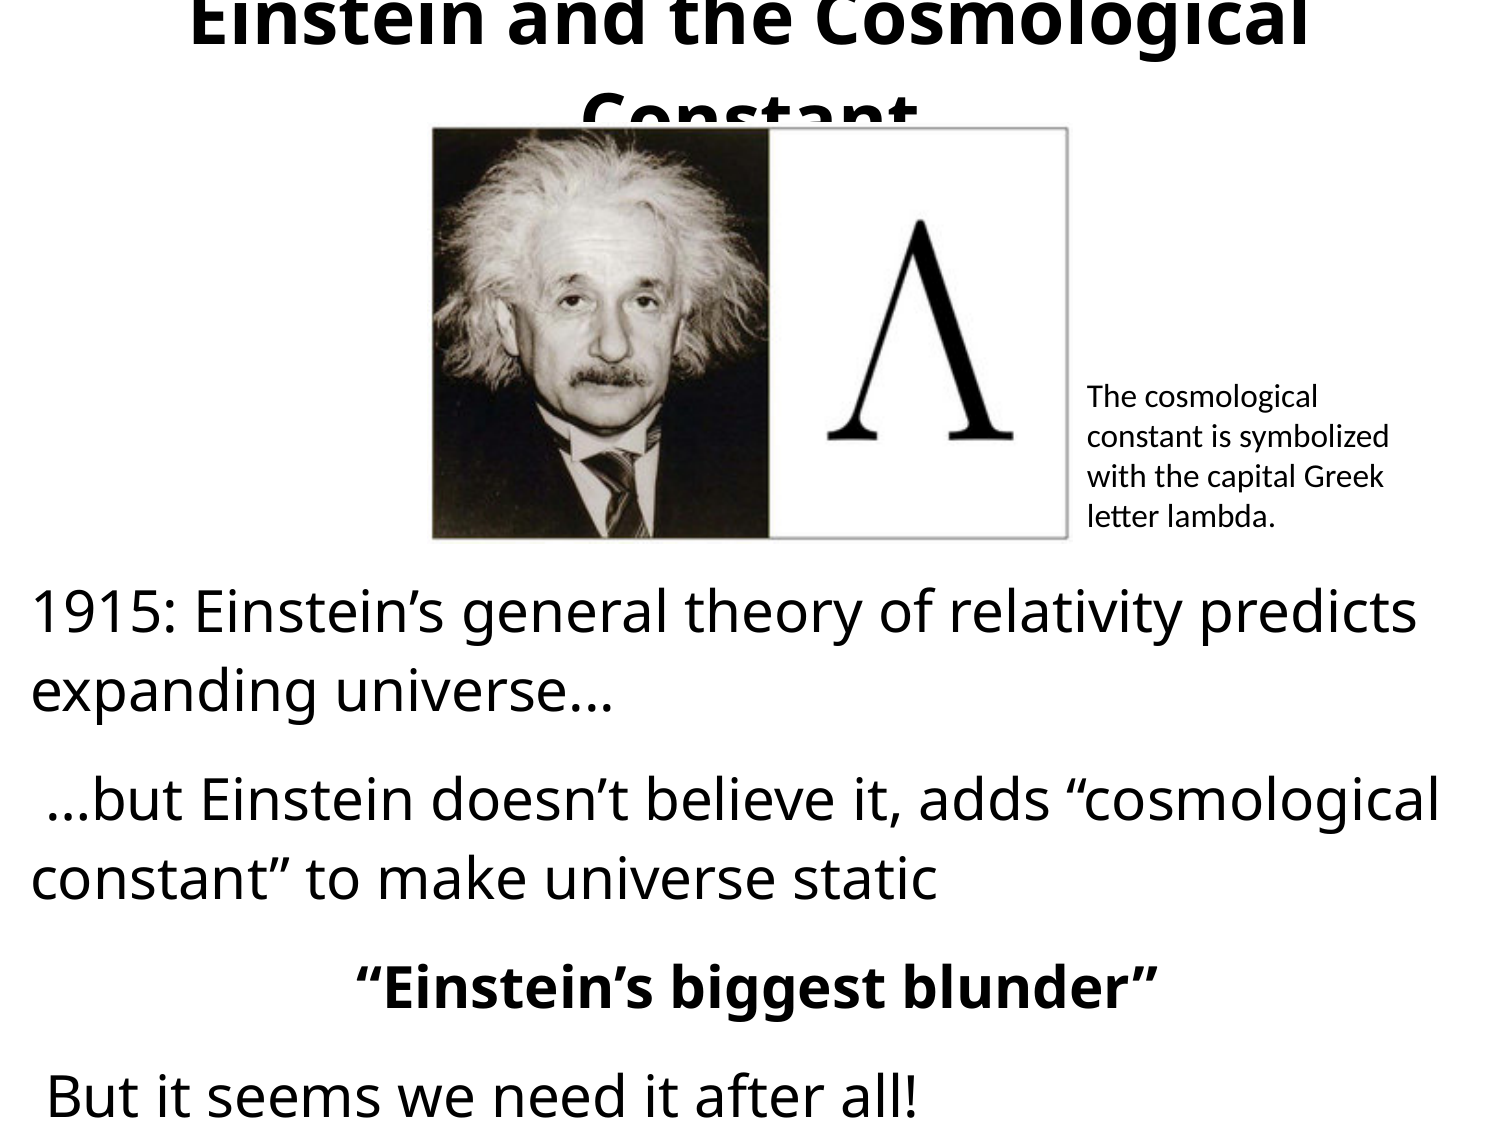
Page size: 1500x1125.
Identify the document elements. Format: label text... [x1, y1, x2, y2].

text_box The cosmological constant is symbolized with the capital Greek letter lambda. [1072, 366, 1456, 542]
list 1915: Einstein’s general theory of relativity predicts expanding universe... …but Einstein doesn’t believe it, adds “cosmological constant” to make universe static “Einstein’s biggest blunder” But it seems we need it after all! [30, 570, 1471, 1125]
picture [427, 122, 1073, 544]
title Einstein and the Cosmological Constant [30, 23, 1471, 111]
